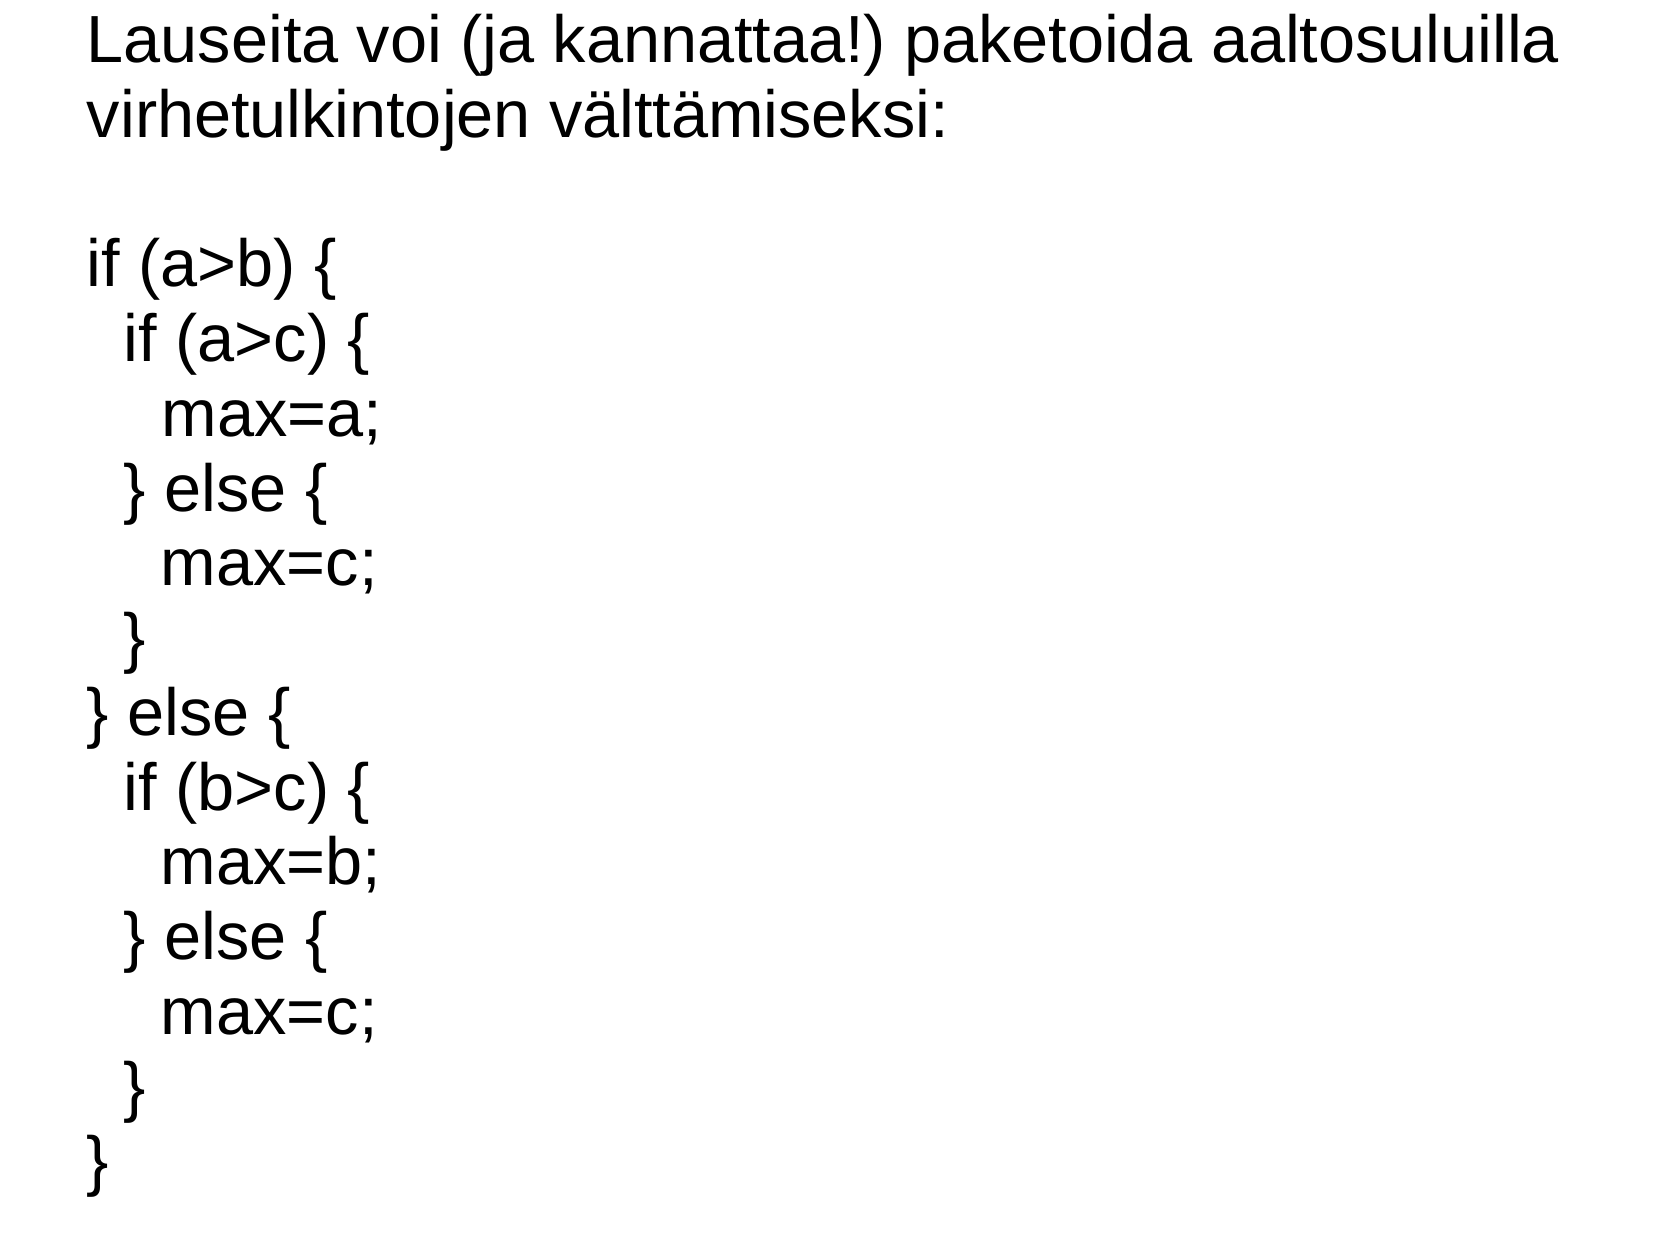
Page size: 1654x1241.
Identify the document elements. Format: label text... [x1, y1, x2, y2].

text_box Lauseita voi (ja kannattaa!) paketoida aaltosuluilla virhetulkintojen välttämiseksi: if (a>b) { if (a>c) { max=a; } else { max=c; } } else { if (b>c) { max=b; } else { max=c; } } [86, 1, 1576, 1199]
